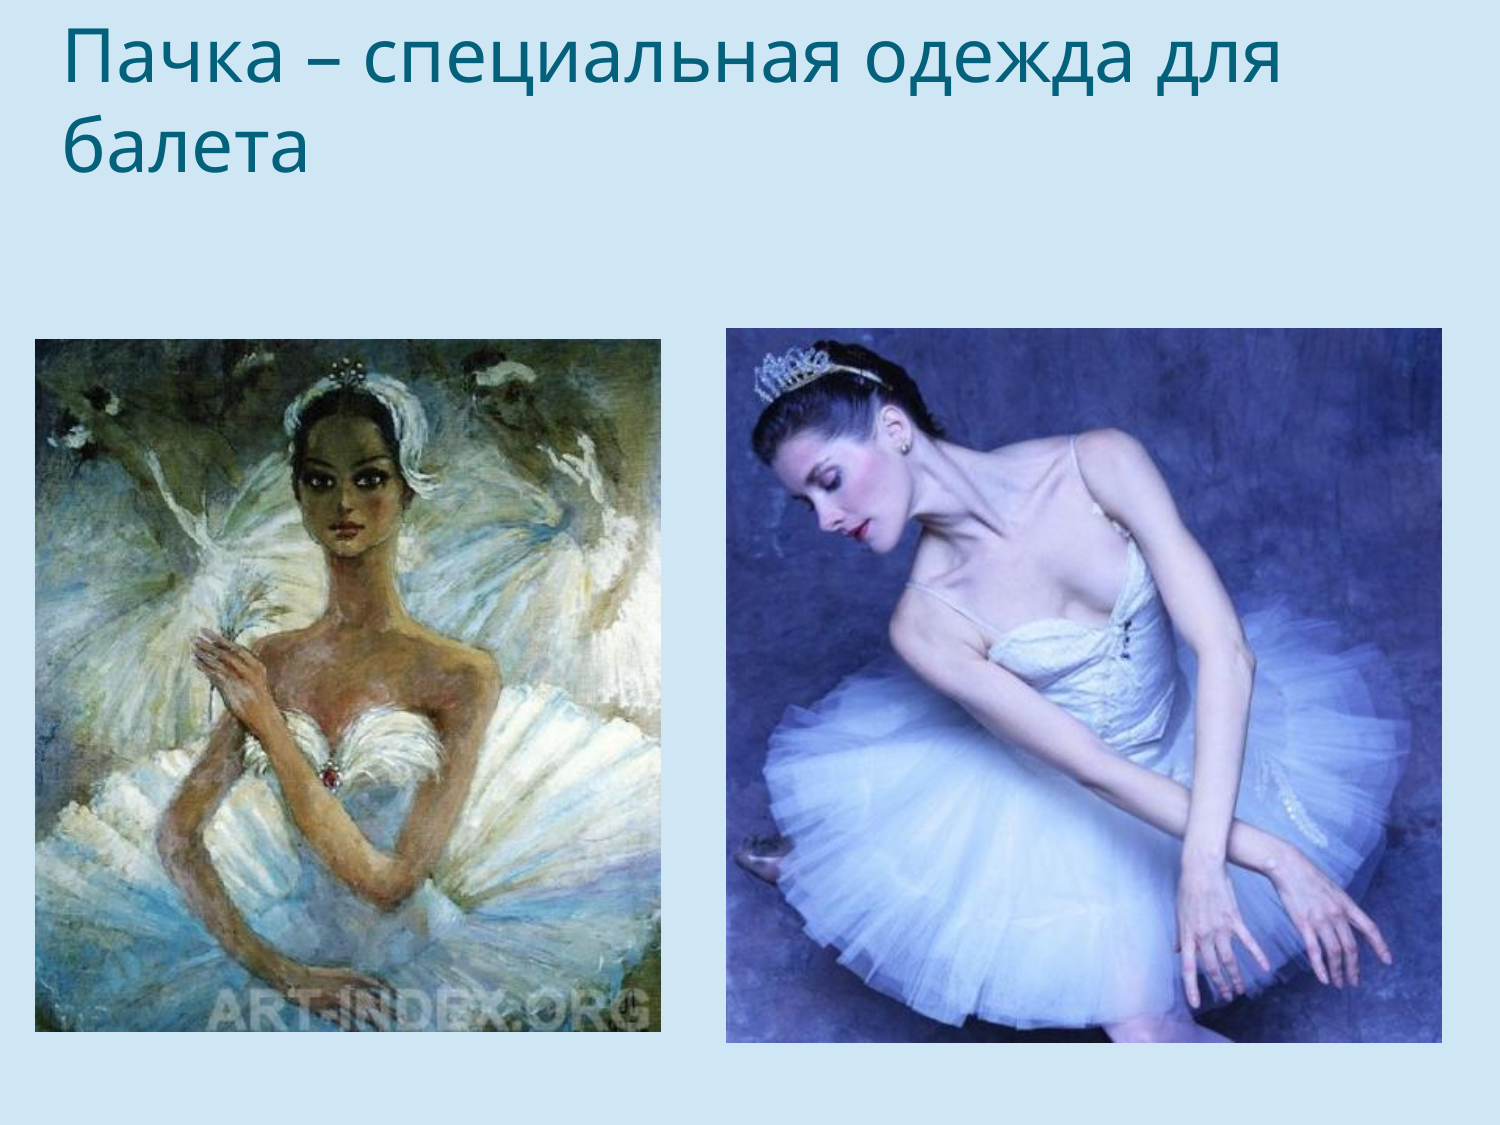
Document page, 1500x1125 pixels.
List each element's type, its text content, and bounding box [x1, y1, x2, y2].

picture [726, 328, 1442, 1043]
picture [35, 339, 661, 1032]
title Пачка – специальная одежда для балета [46, 0, 1472, 138]
